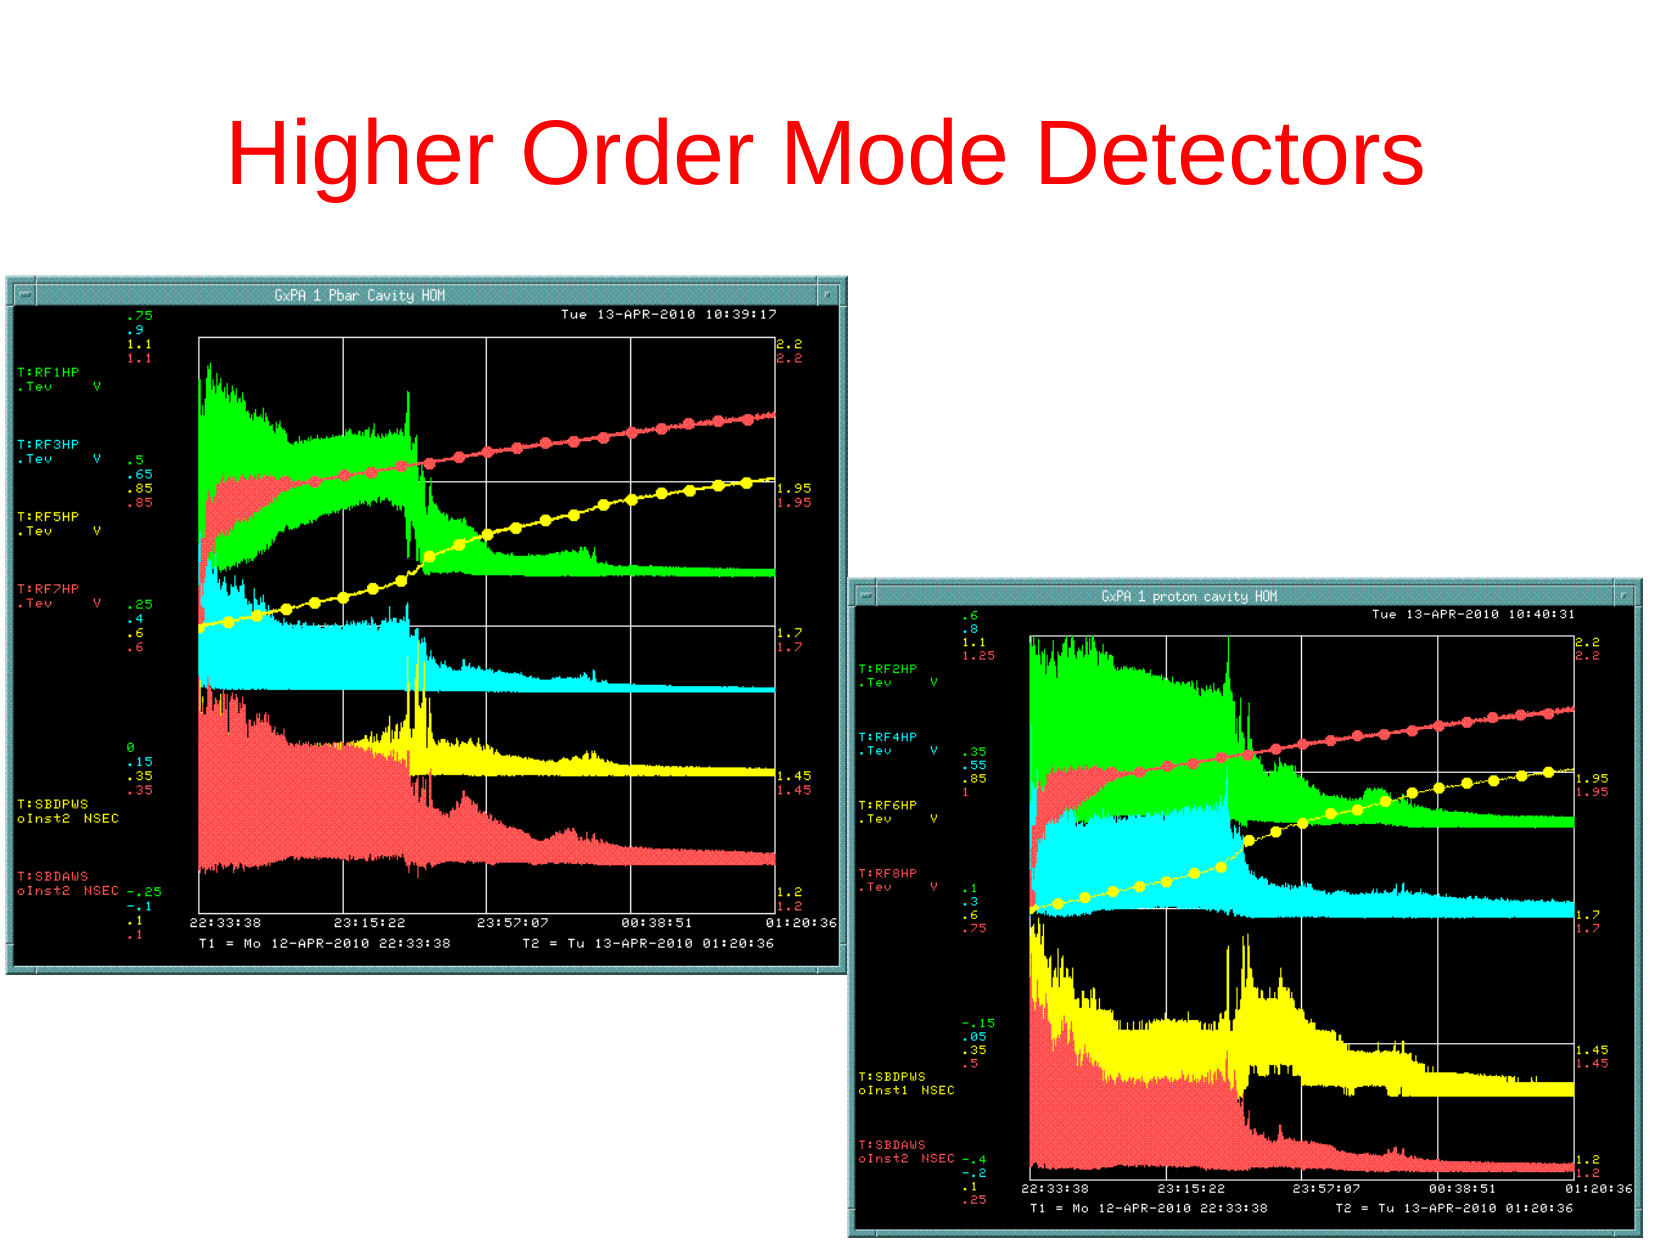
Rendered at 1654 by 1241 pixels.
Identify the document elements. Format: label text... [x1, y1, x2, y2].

title Higher Order Mode Detectors [82, 56, 1571, 250]
picture [5, 275, 1643, 1238]
